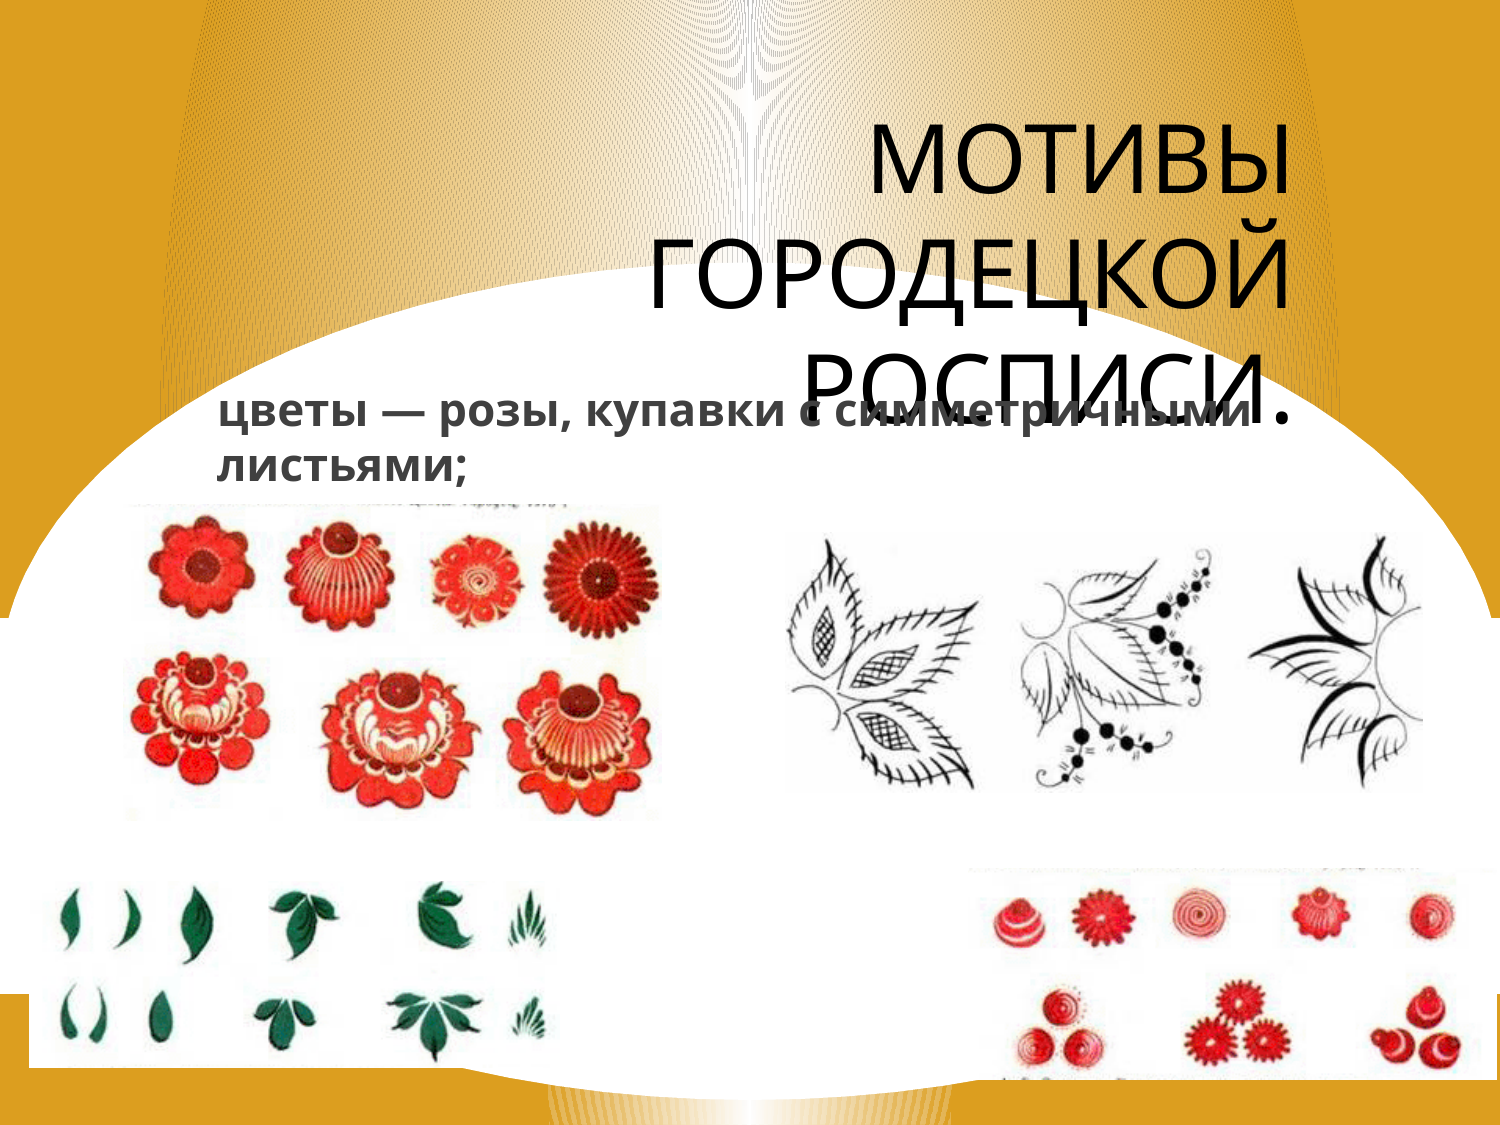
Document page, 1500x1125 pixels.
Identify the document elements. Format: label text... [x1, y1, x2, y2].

list цветы — розы, купавки с симметричными листьями; [194, 373, 1365, 516]
title МОТИВЫ ГОРОДЕЦКОЙ РОСПИСИ. [242, 90, 1311, 278]
picture [123, 504, 662, 821]
picture [785, 532, 1423, 793]
picture [29, 881, 560, 1068]
picture [968, 868, 1497, 1080]
